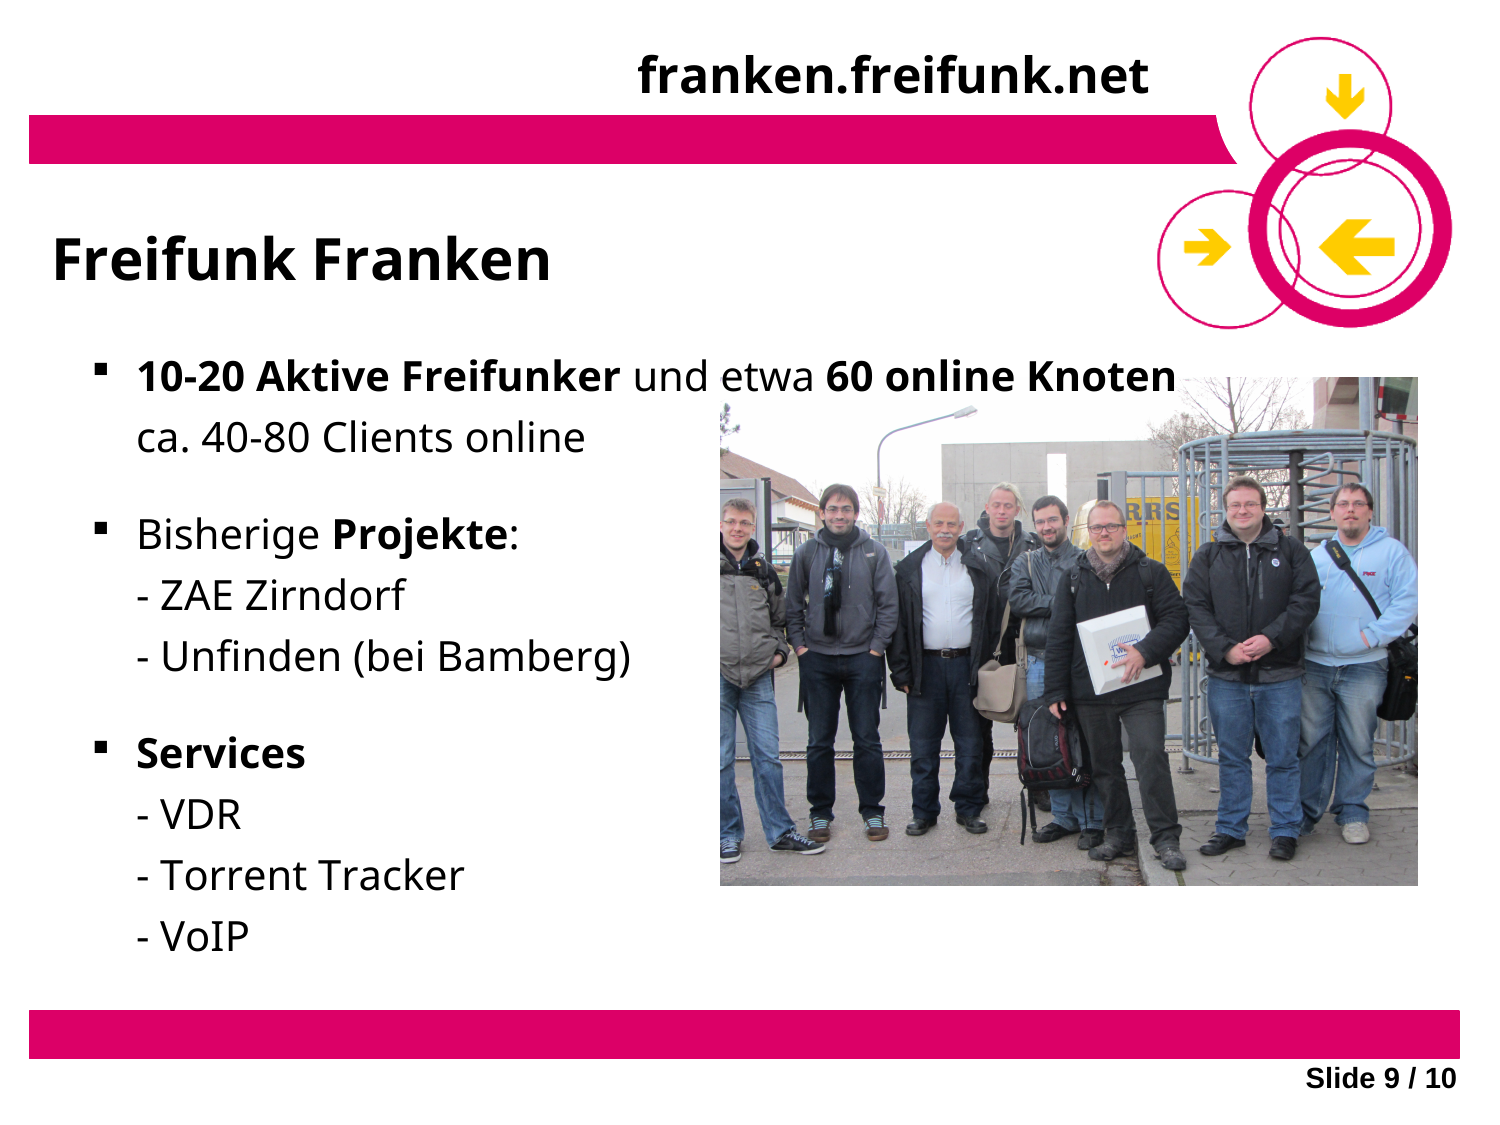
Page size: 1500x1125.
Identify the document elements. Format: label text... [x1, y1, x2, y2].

picture [1150, 32, 1461, 332]
text_box 10-20 Aktive Freifunker und etwa 60 online Knoten ca. 40-80 Clients online Bisherige Projekte: - ZAE Zirndorf - Unfinden (bei Bamberg) Services - VDR - Torrent Tracker - VoIP [61, 342, 1418, 1029]
text_box Freifunk Franken [51, 212, 1123, 289]
